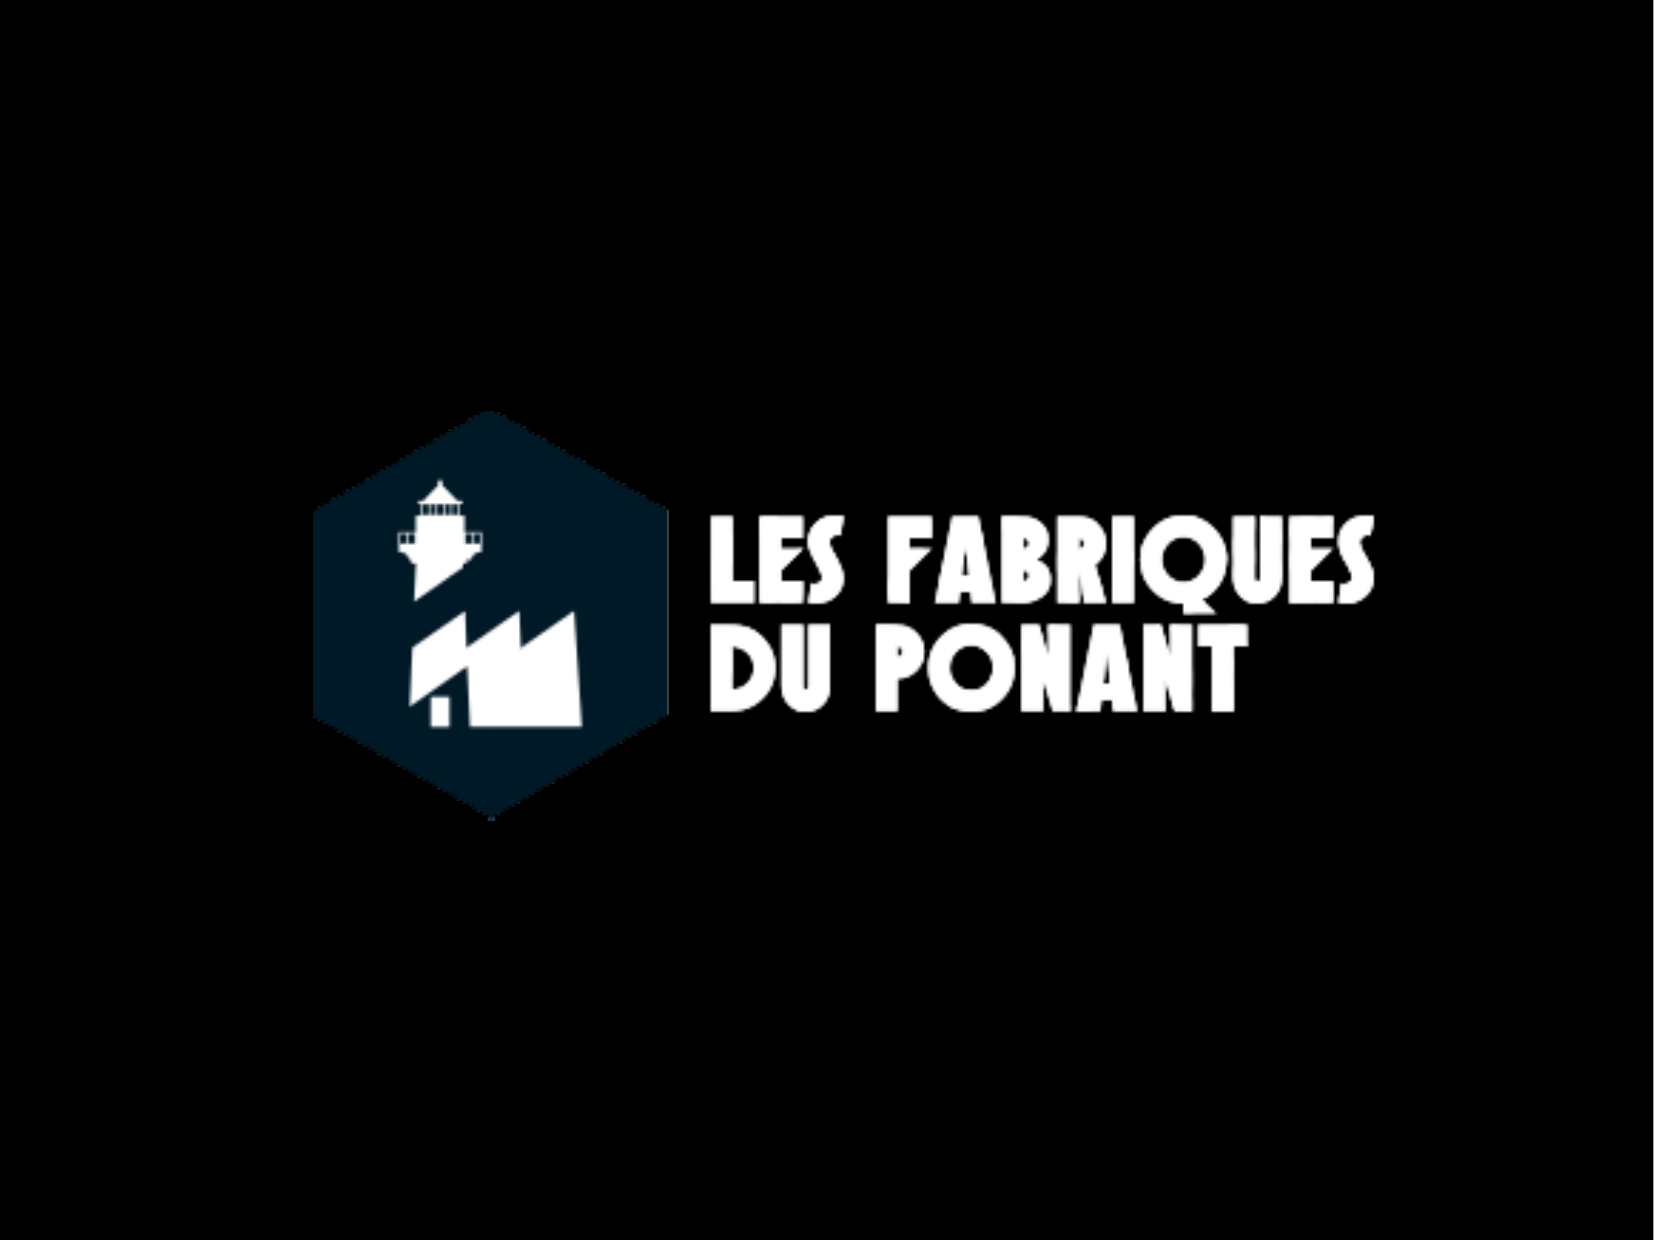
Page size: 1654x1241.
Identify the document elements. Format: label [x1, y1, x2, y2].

picture [313, 411, 1389, 821]
